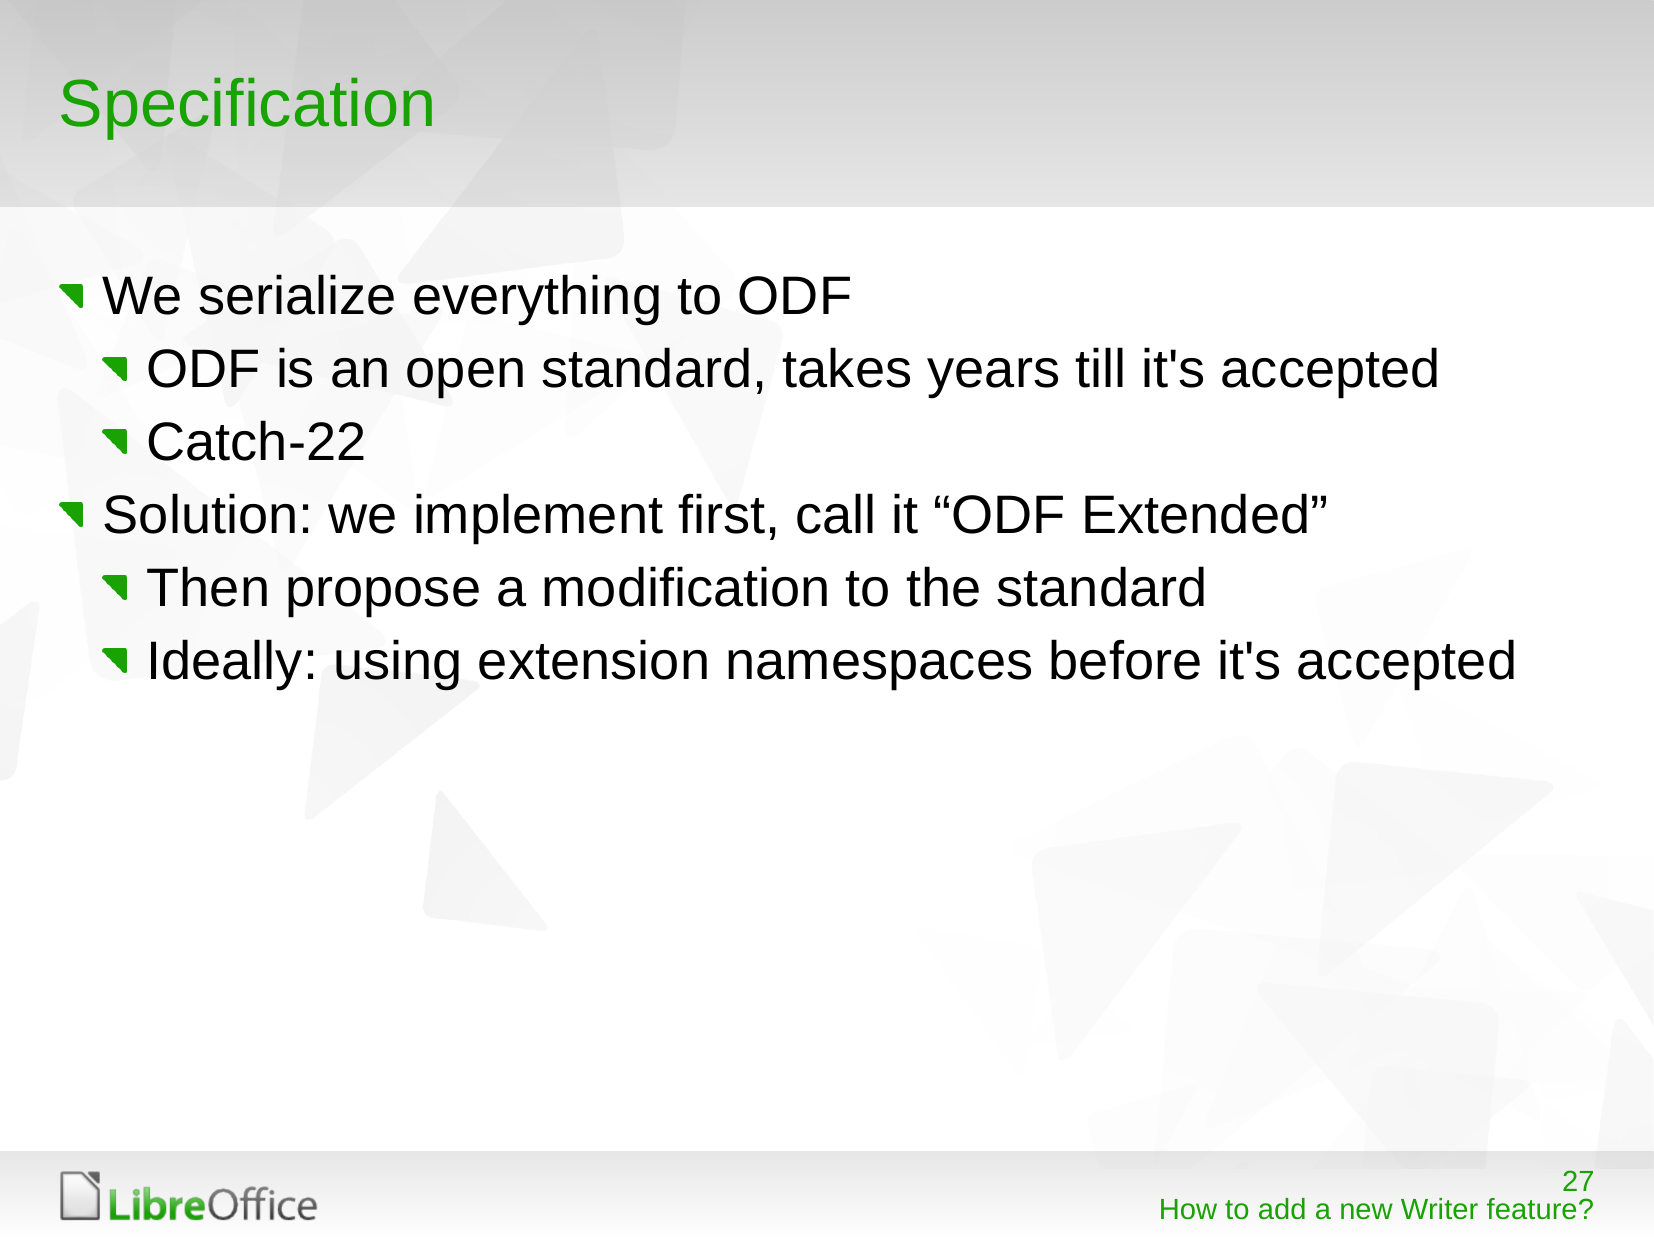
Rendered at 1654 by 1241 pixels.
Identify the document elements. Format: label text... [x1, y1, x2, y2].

picture [915, 548, 1654, 1169]
picture [0, 0, 783, 931]
picture [41, 1152, 337, 1240]
title Specification [59, 29, 1595, 178]
list We serialize everything to ODF ODF is an open standard, takes years till it's accepted Catch-22 Solution: we implement first, call it “ODF Extended” Then propose a modification to the standard Ideally: using extension namespaces before it's accepted [59, 265, 1595, 1114]
